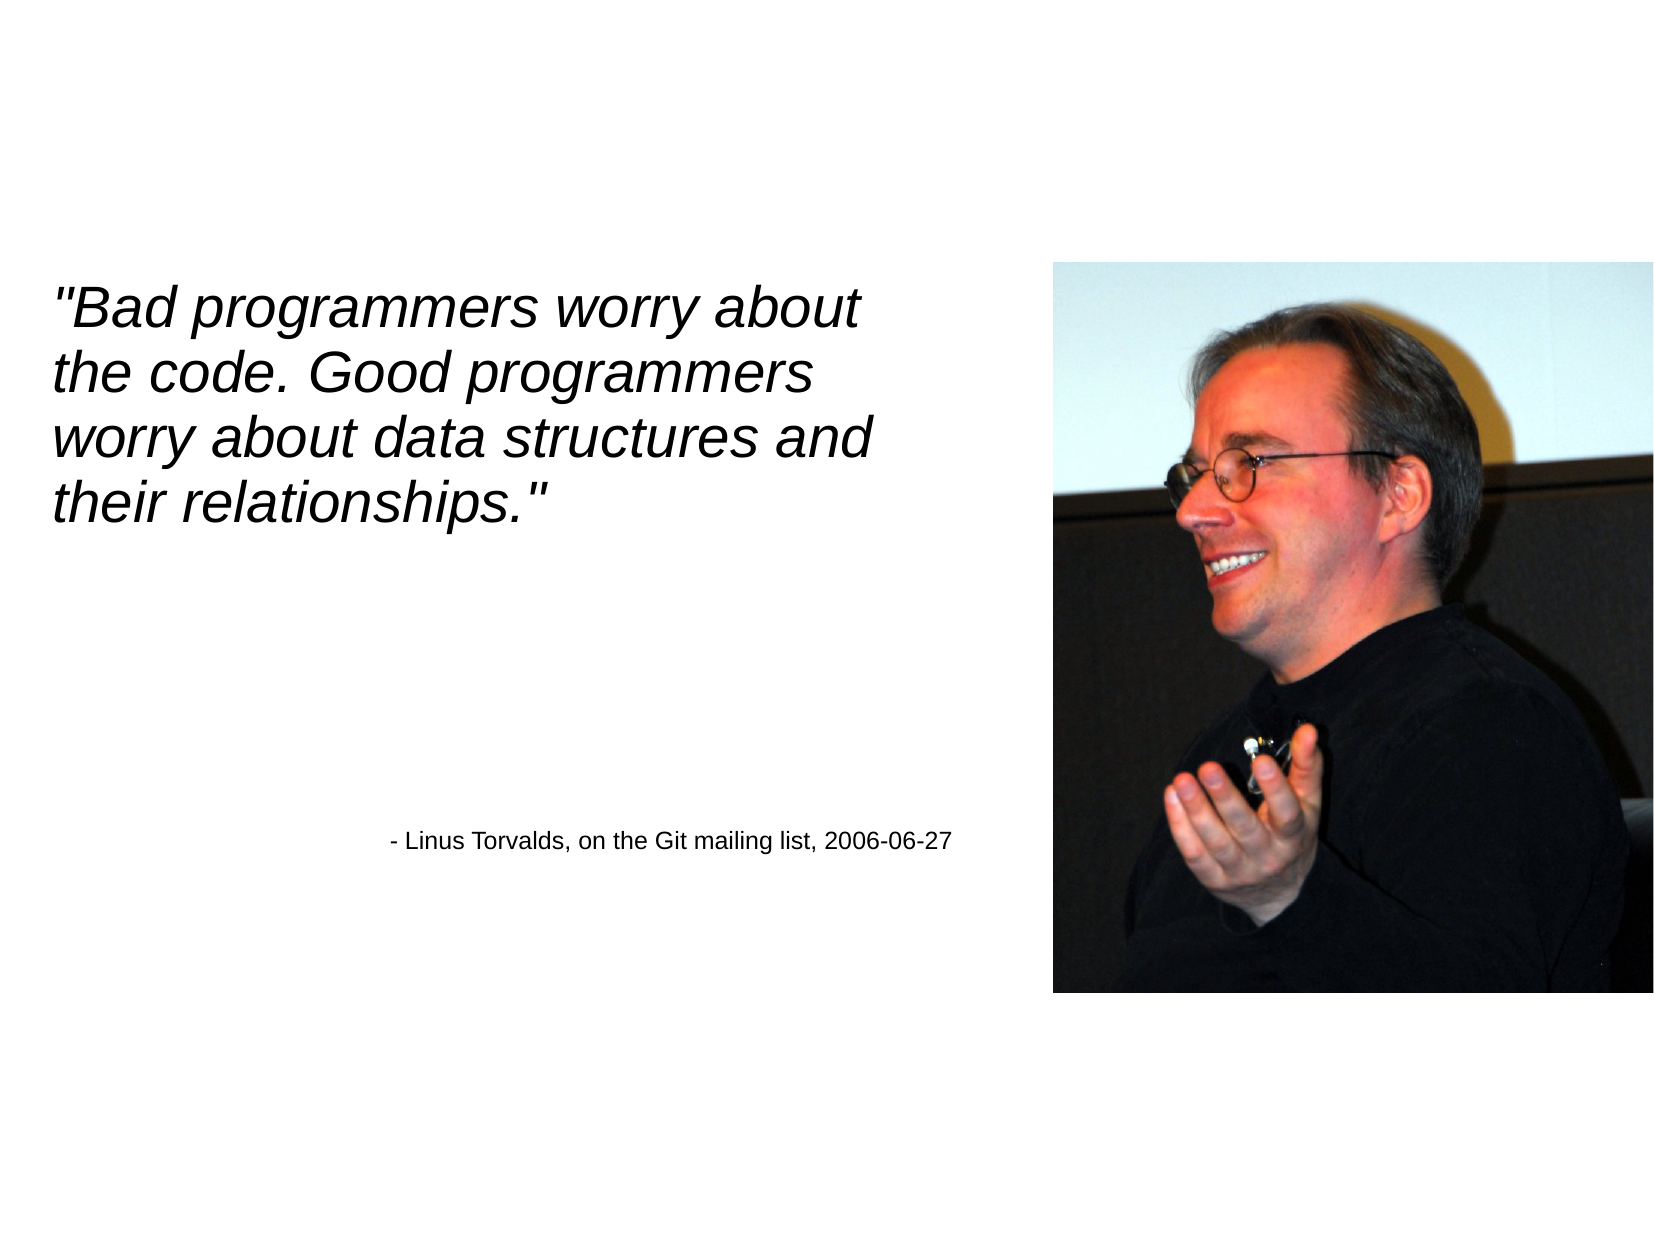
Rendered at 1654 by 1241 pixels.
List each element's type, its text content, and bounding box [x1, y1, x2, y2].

text_box "Bad programmers worry about the code. Good programmers worry about data structures and their relationships." [37, 267, 890, 544]
text_box - Linus Torvalds, on the Git mailing list, 2006-06-27 [375, 819, 969, 863]
picture [1053, 262, 1654, 994]
